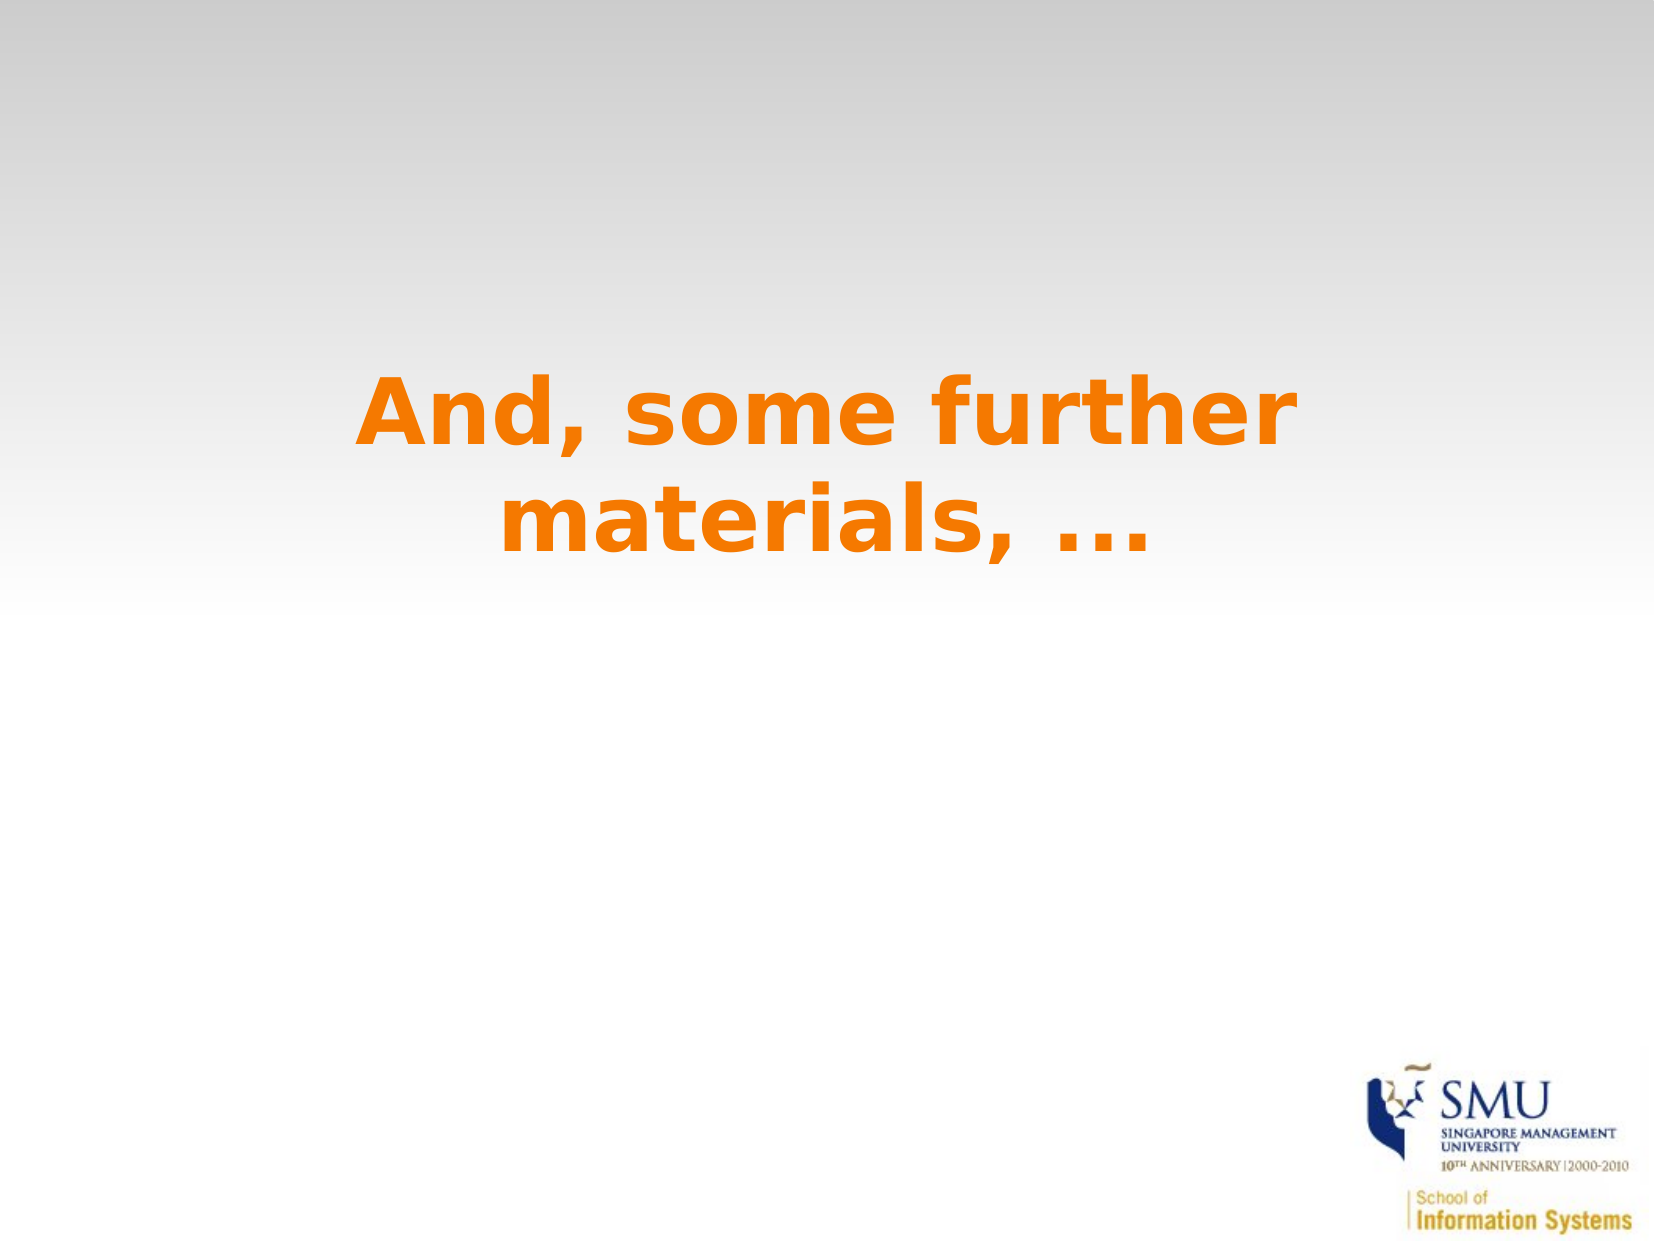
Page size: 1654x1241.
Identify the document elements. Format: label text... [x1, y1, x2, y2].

picture [1350, 1046, 1649, 1241]
title And, some further materials, ... [82, 358, 1571, 574]
